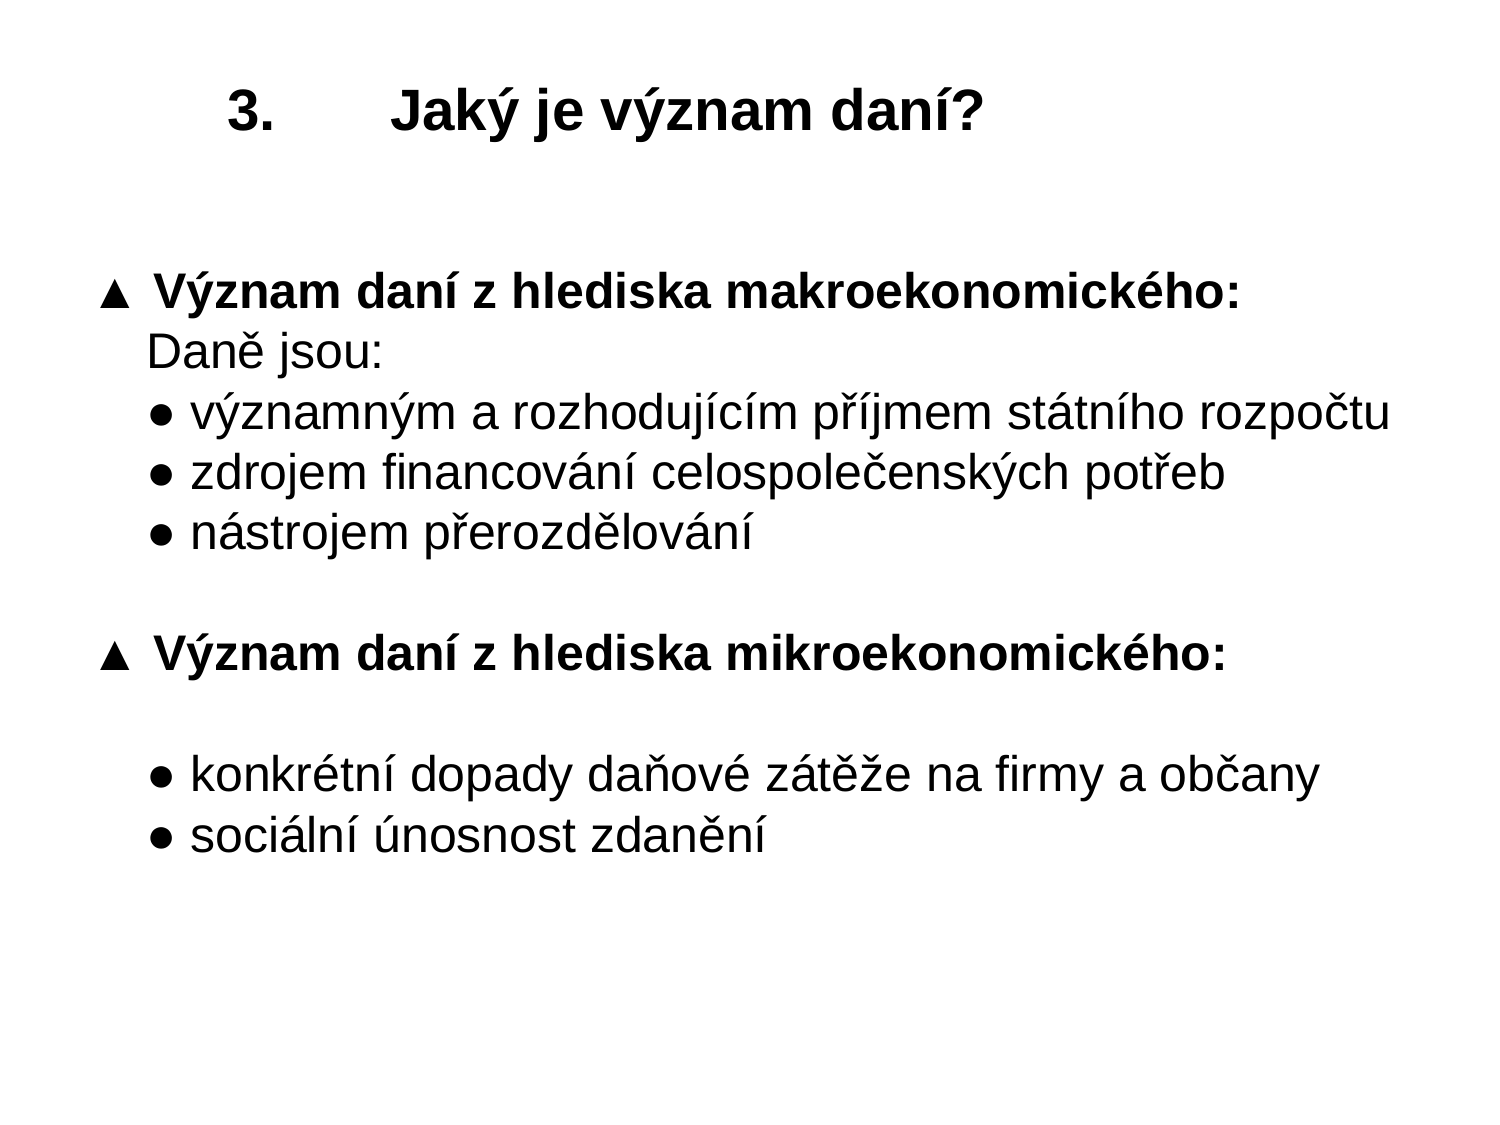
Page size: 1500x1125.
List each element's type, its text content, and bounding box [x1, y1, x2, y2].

title 3. Jaký je význam daní? [75, 45, 1426, 233]
list ▲ Význam daní z hlediska makroekonomického: Daně jsou: ● významným a rozhodujícím příjmem státního rozpočtu ● zdrojem financování celospolečenských potřeb ● nástrojem přerozdělování ▲ Význam daní z hlediska mikroekonomického: ● konkrétní dopady daňové zátěže na firmy a občany ● sociální únosnost zdanění [75, 262, 1426, 1106]
